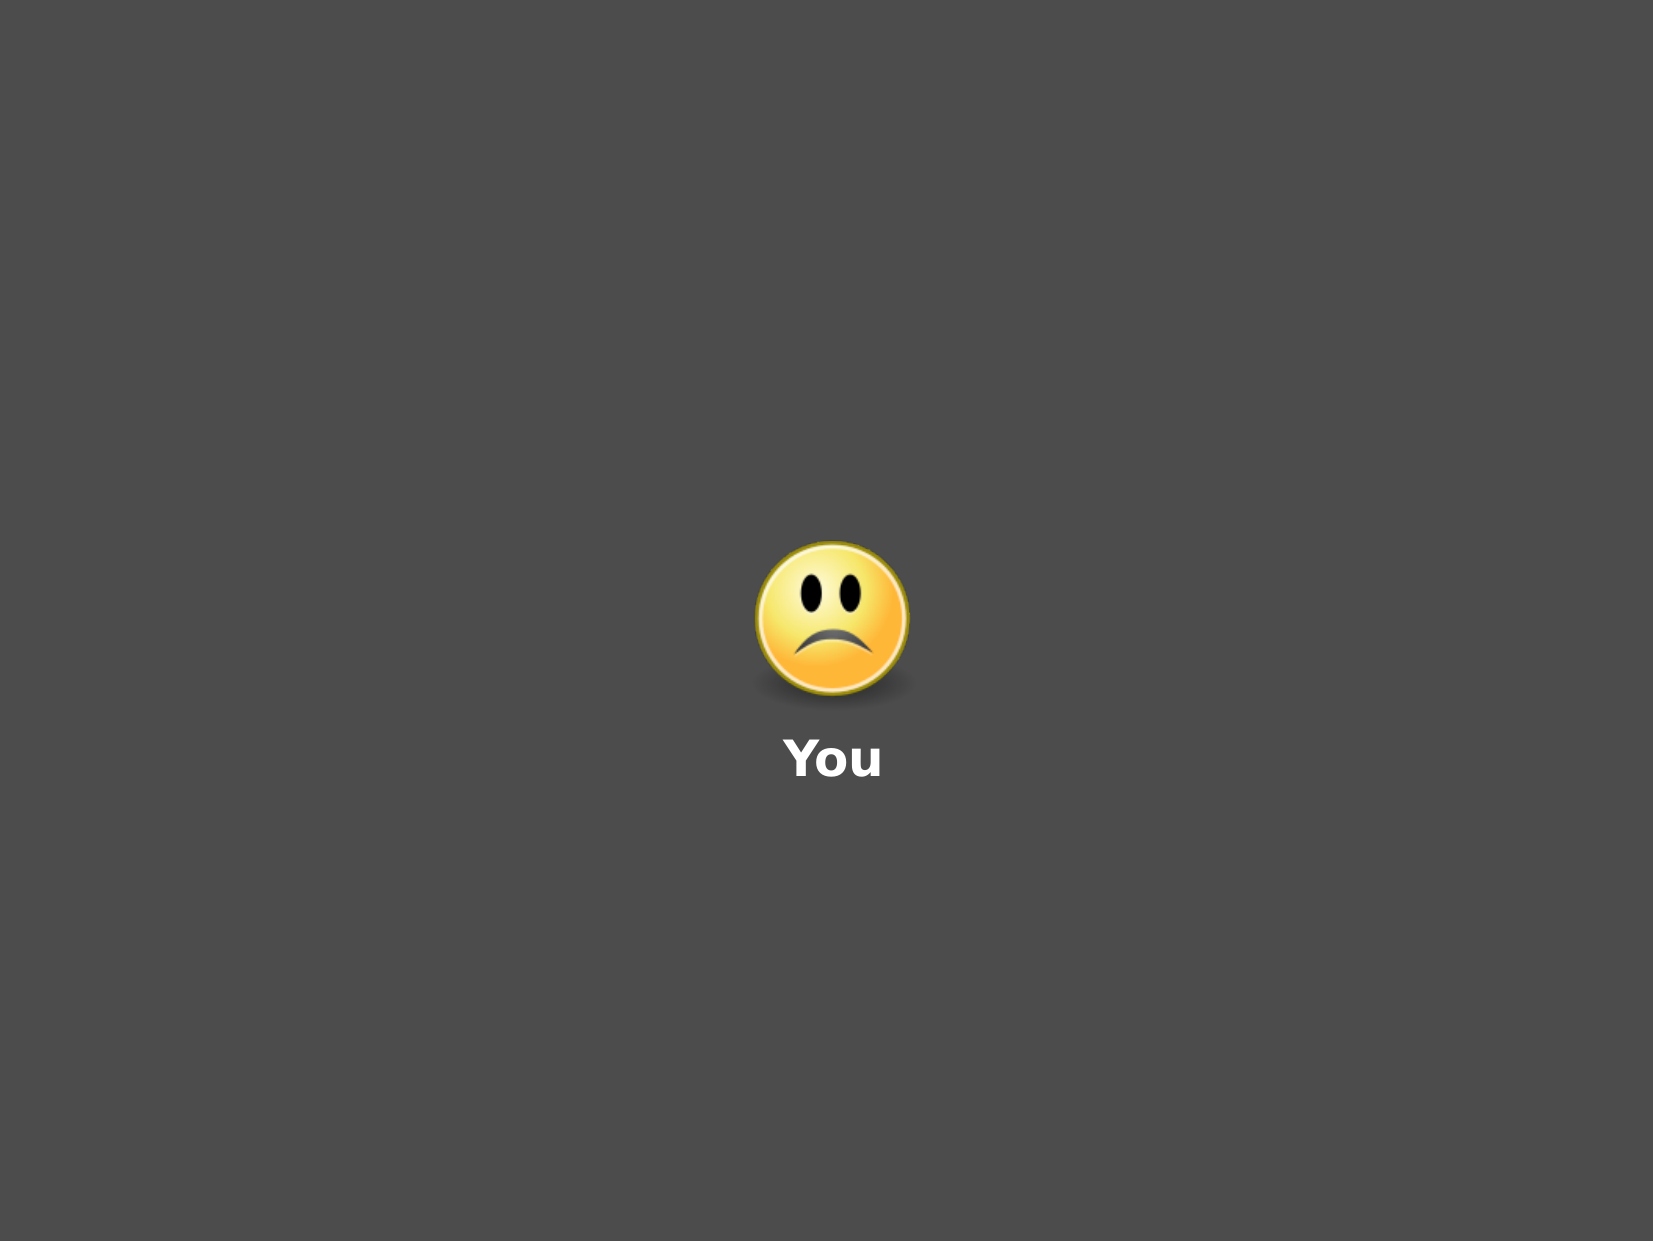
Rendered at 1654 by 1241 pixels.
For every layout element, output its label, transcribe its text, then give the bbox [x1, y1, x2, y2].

picture [731, 522, 932, 723]
text_box You [768, 722, 900, 796]
